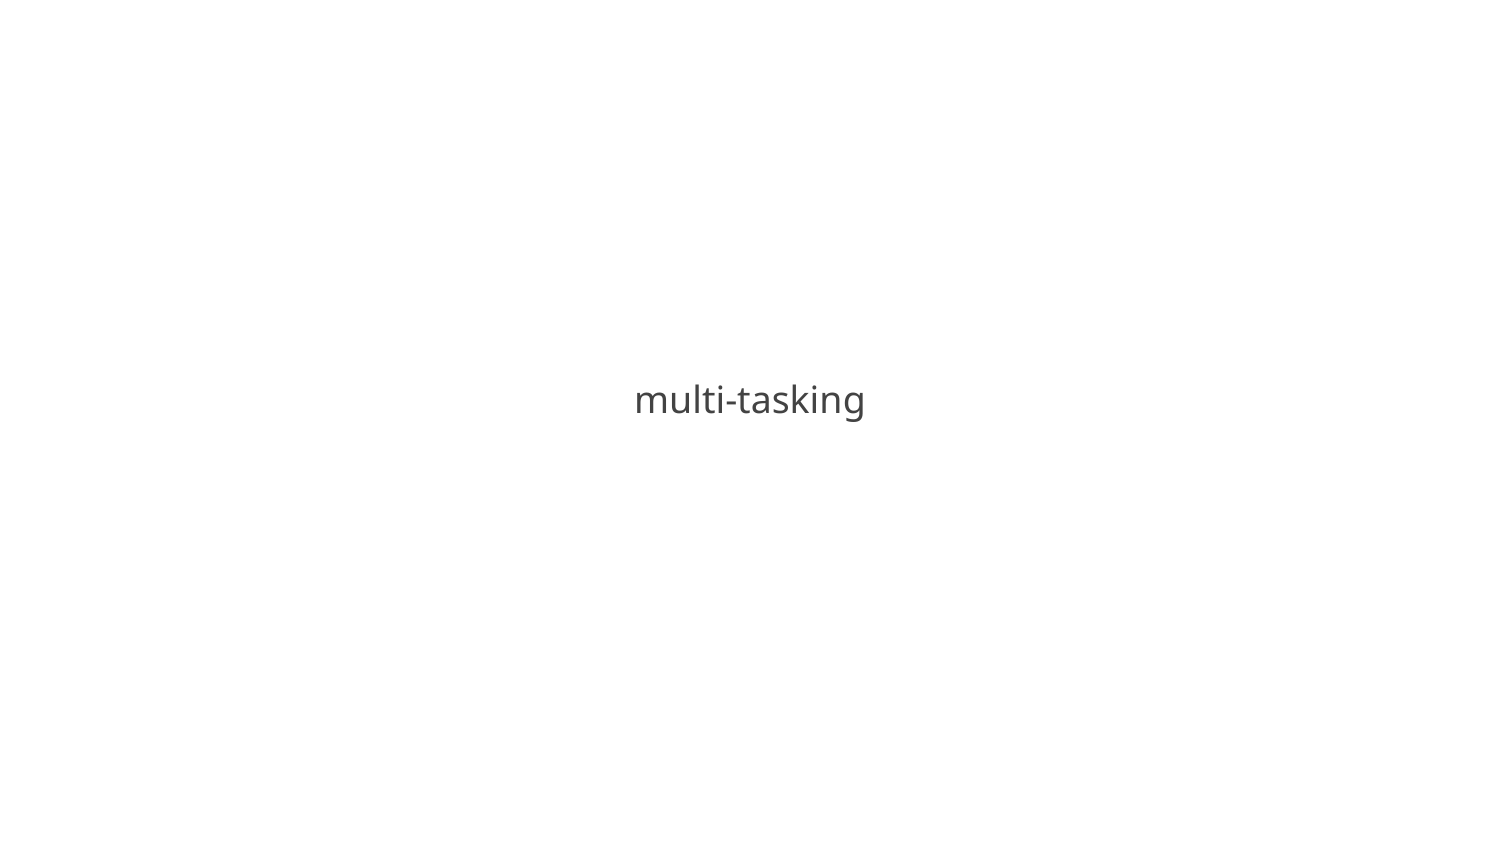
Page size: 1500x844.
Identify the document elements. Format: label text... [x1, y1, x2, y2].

text_box multi-tasking [429, 322, 1071, 474]
